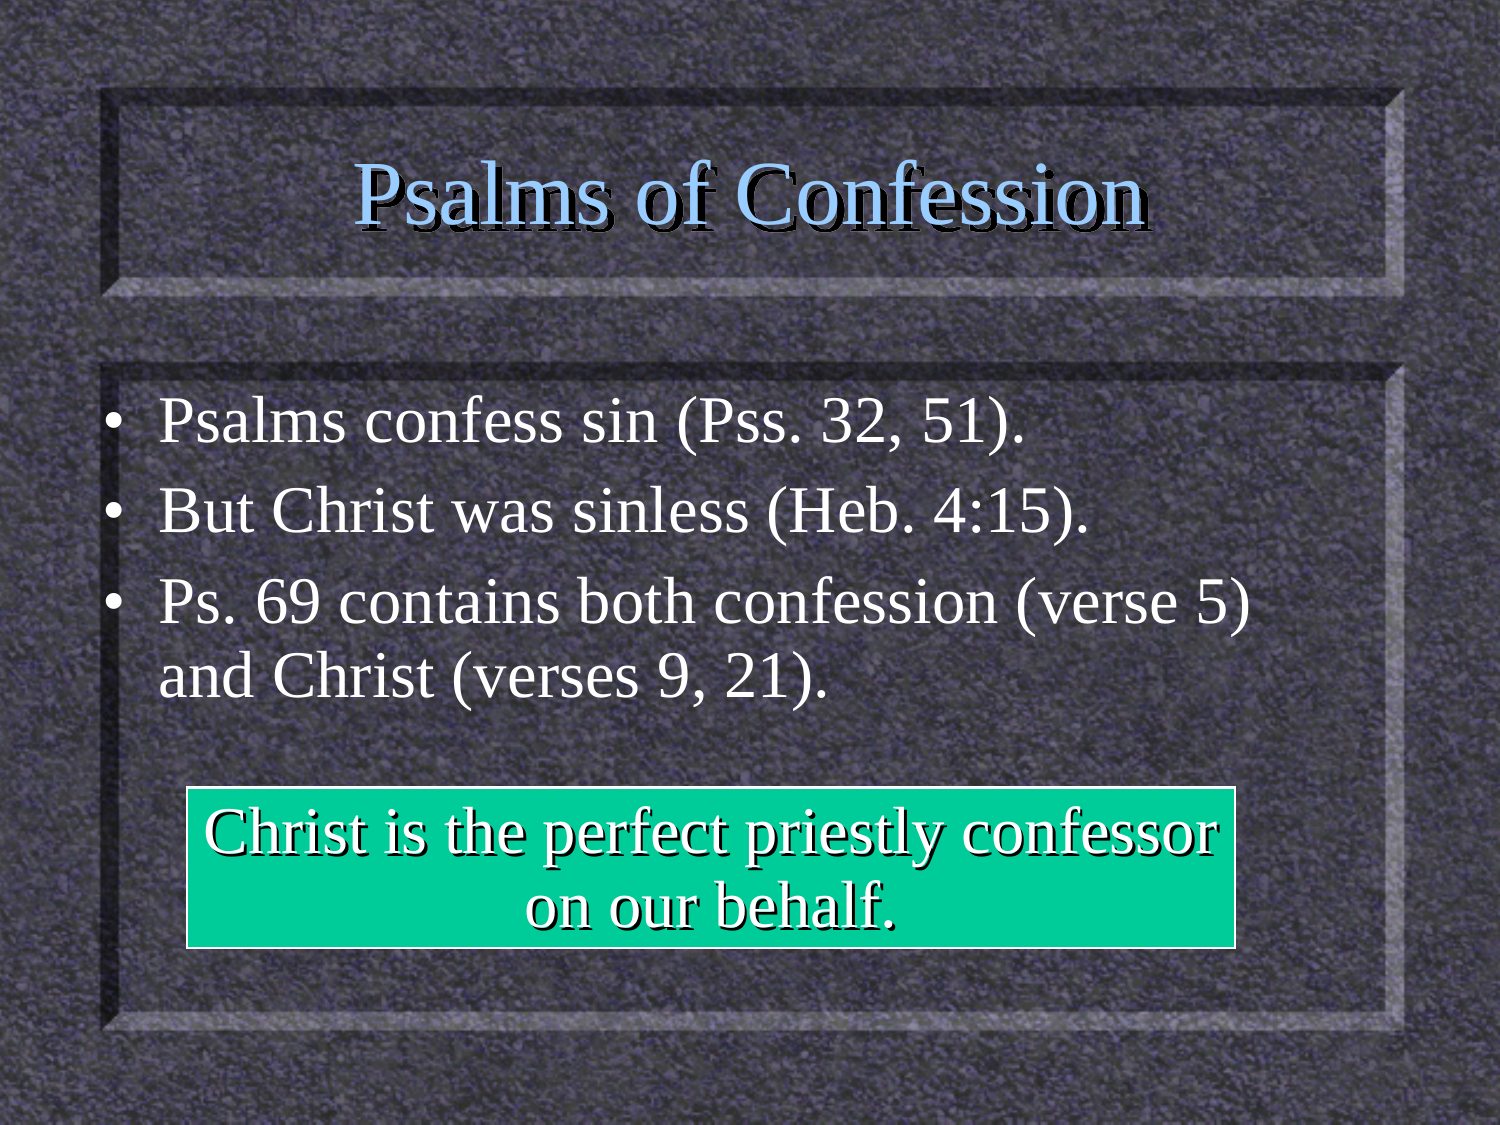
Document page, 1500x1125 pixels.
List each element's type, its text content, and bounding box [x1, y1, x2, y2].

picture [0, 0, 1500, 1125]
list Psalms confess sin (Pss. 32, 51). But Christ was sinless (Heb. 4:15). Ps. 69 contains both confession (verse 5) and Christ (verses 9, 21). [87, 374, 1375, 1000]
text_box Christ is the perfect priestly confessor on our behalf. [187, 787, 1236, 948]
title Psalms of Confession [150, 135, 1351, 253]
